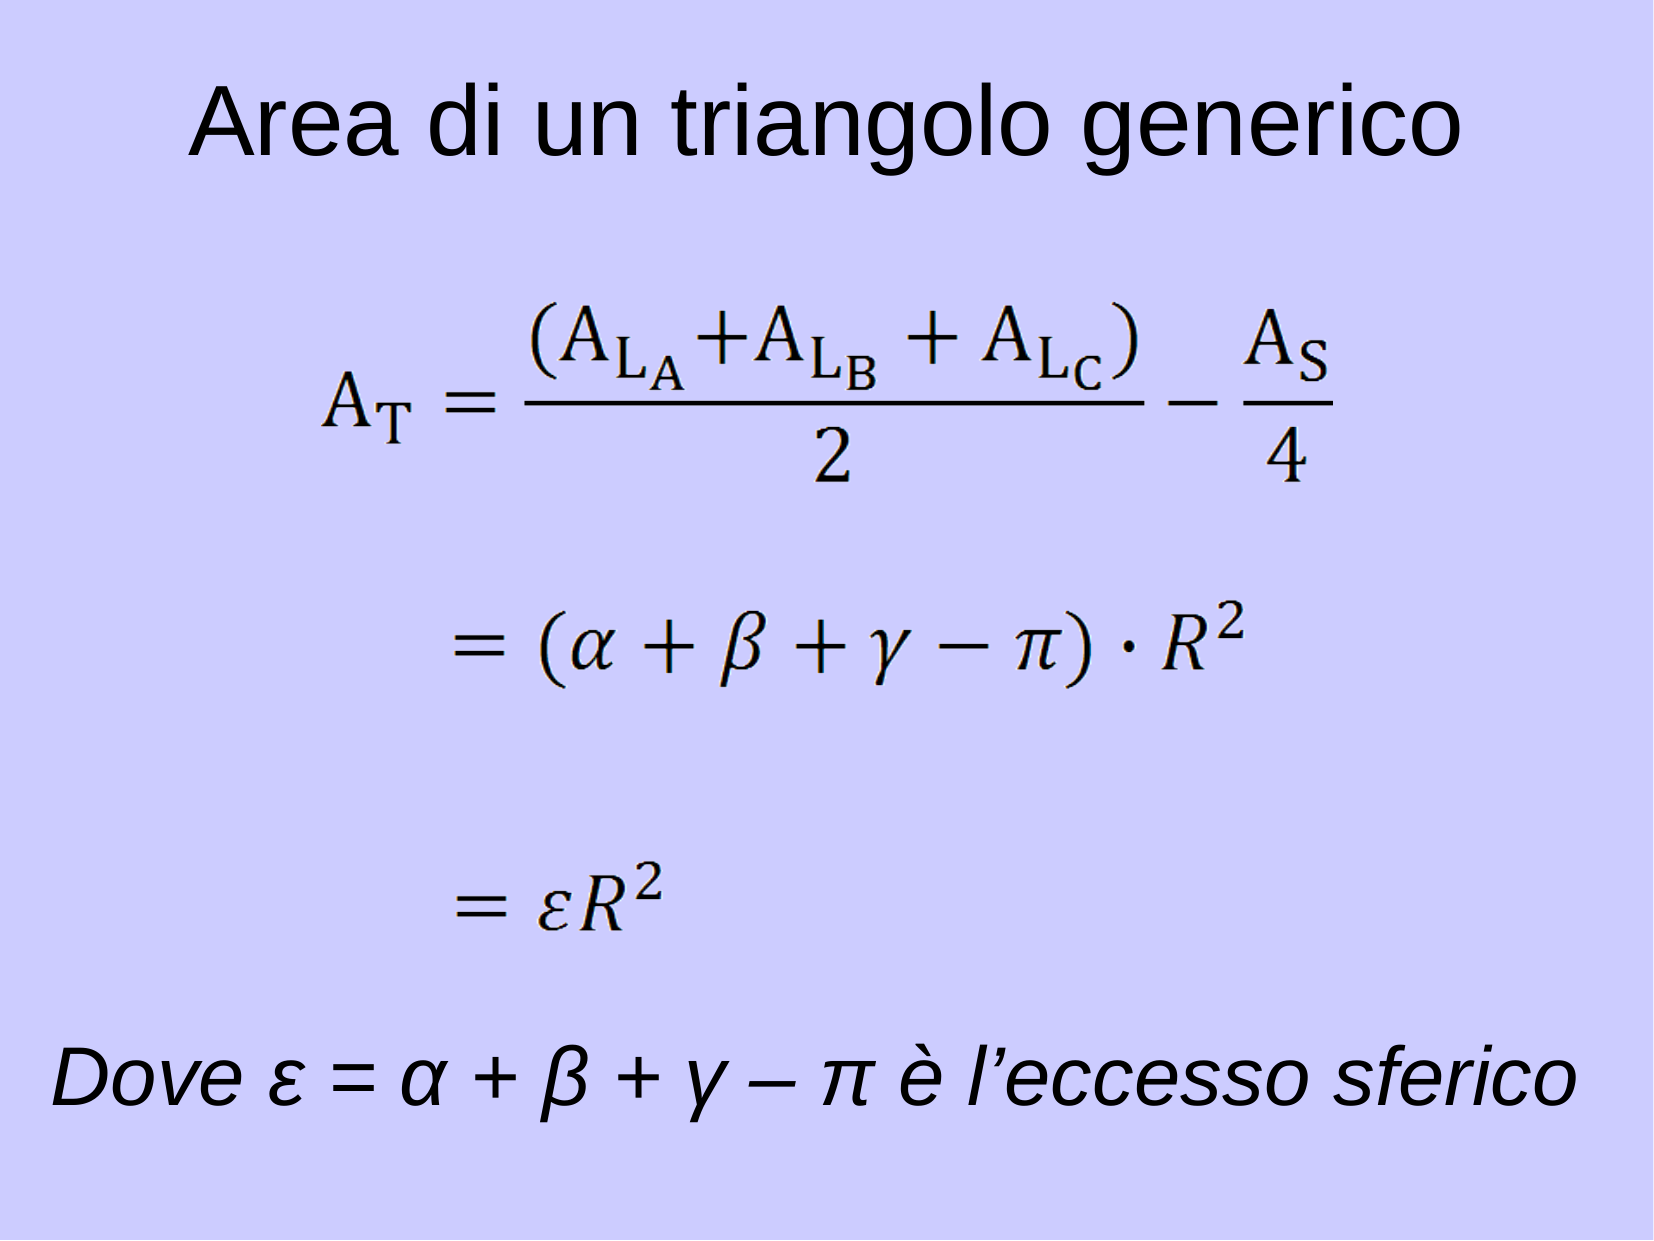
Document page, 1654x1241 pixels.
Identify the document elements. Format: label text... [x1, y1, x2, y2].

picture [321, 290, 1333, 498]
picture [451, 851, 670, 966]
text_box Area di un triangolo generico [124, 17, 1530, 225]
picture [449, 590, 1252, 705]
text_box Dove ε = α + β + γ – π è l’eccesso sferico [0, 1022, 1654, 1131]
